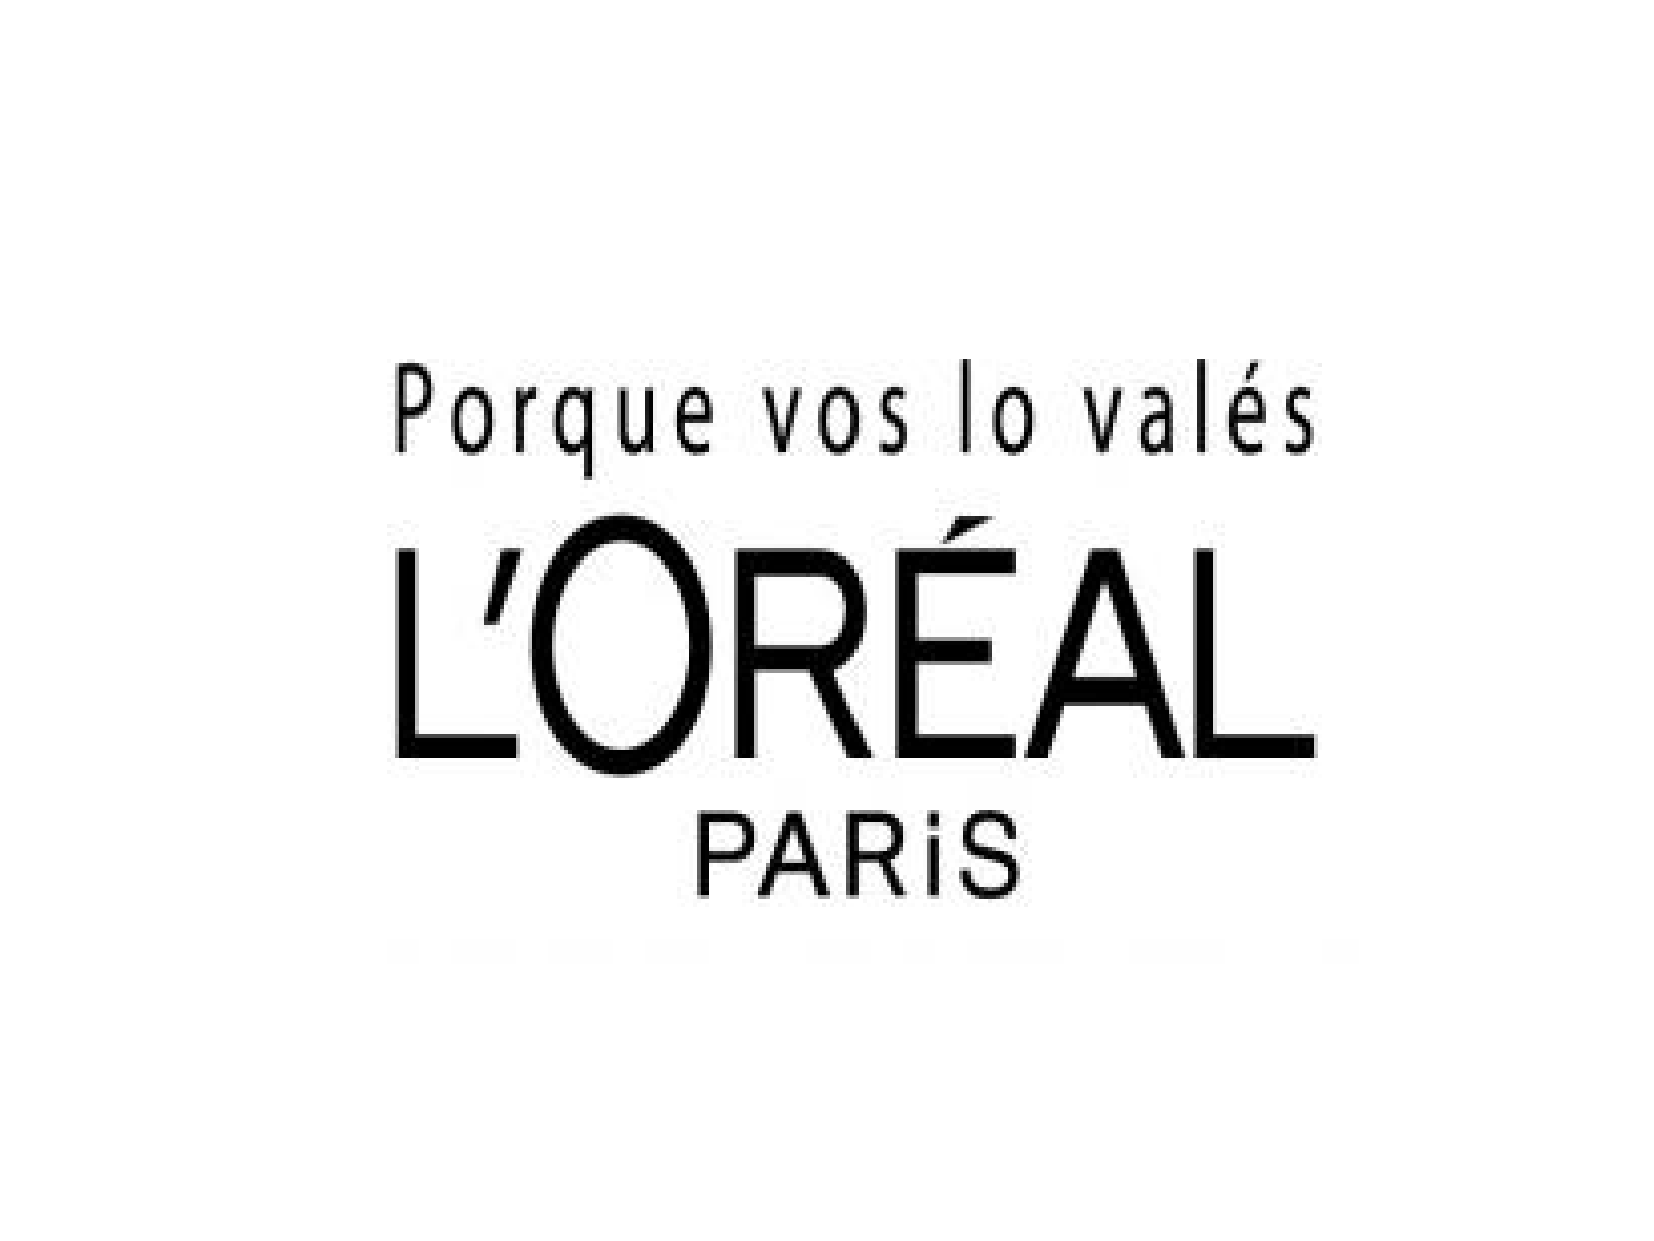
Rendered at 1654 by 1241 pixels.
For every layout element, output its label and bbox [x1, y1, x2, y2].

picture [355, 295, 1359, 964]
